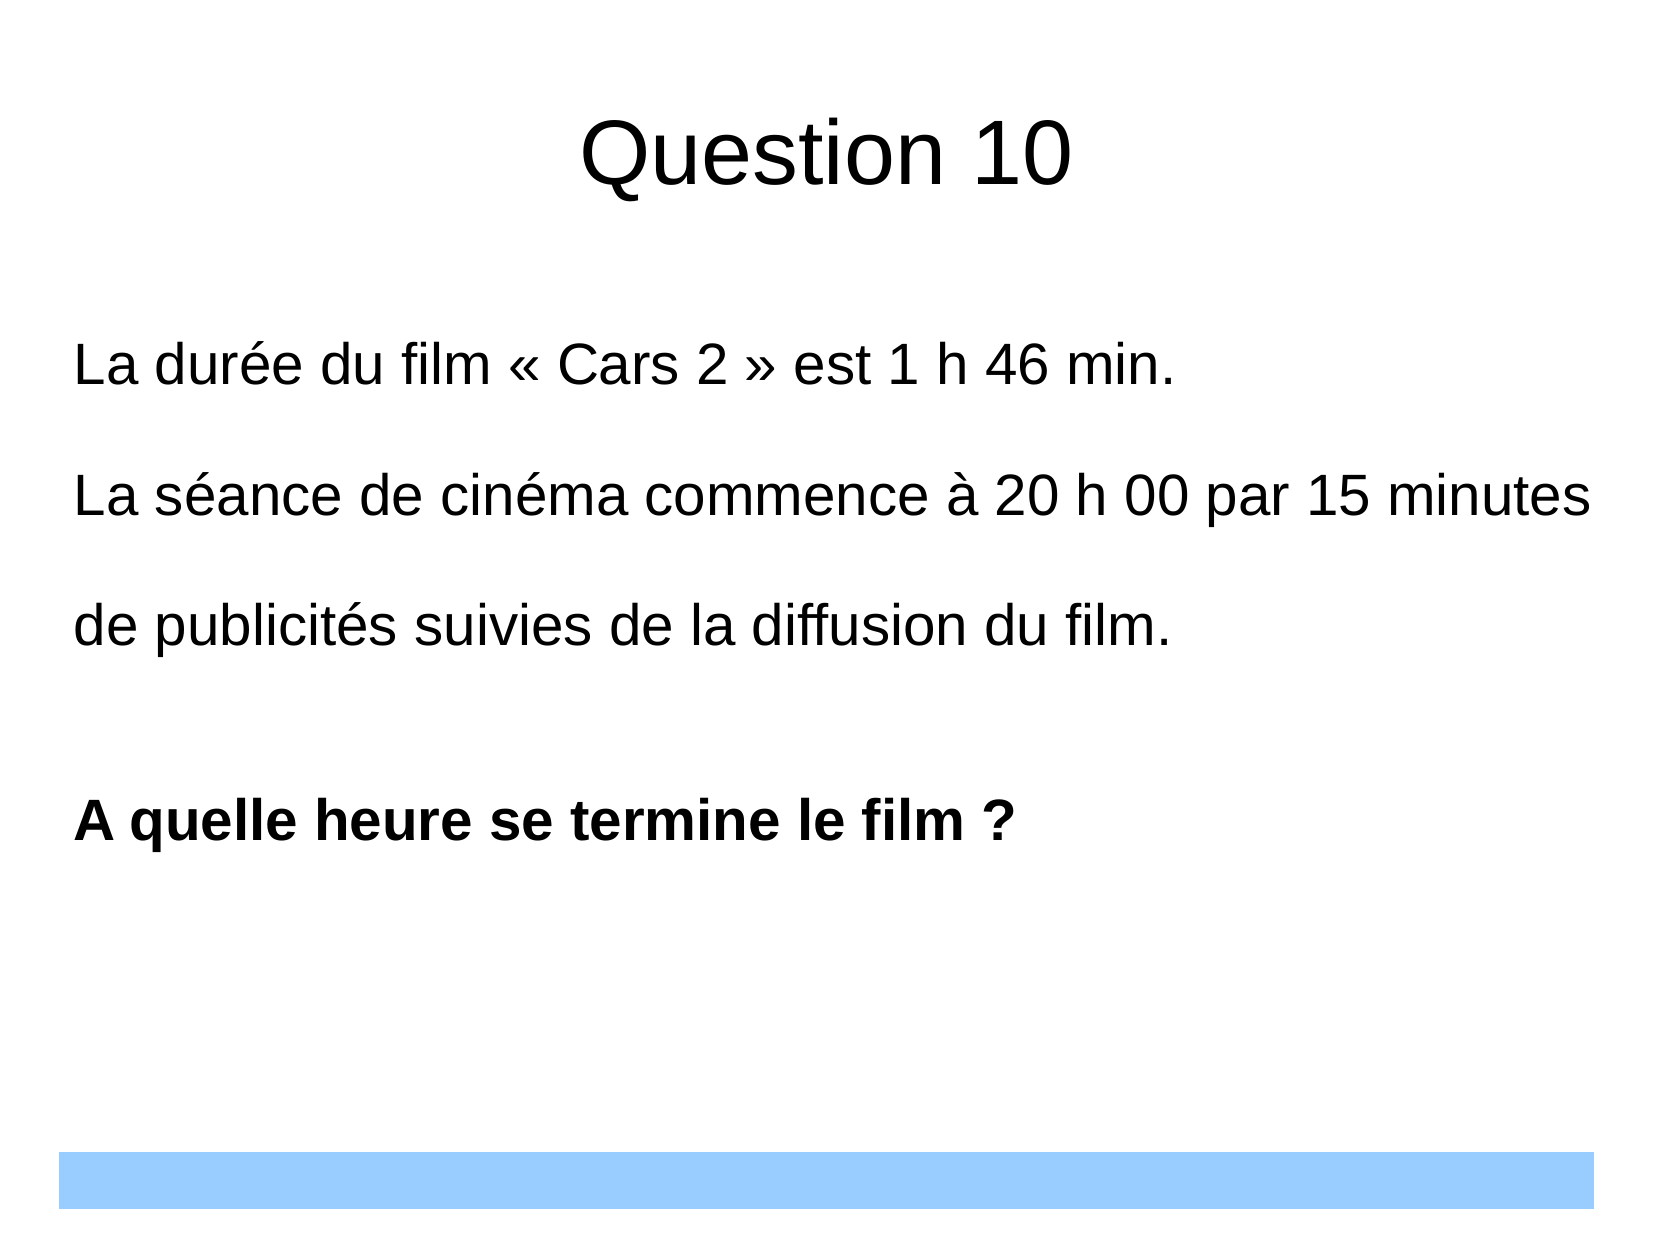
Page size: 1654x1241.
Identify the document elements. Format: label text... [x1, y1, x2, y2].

table_header [59, 1152, 1594, 1209]
text_box La durée du film « Cars 2 » est 1 h 46 min. La séance de cinéma commence à 20 h 00 par 15 minutes de publicités suivies de la diffusion du film. A quelle heure se termine le film ? [59, 324, 1625, 860]
title Question 10 [82, 49, 1571, 257]
